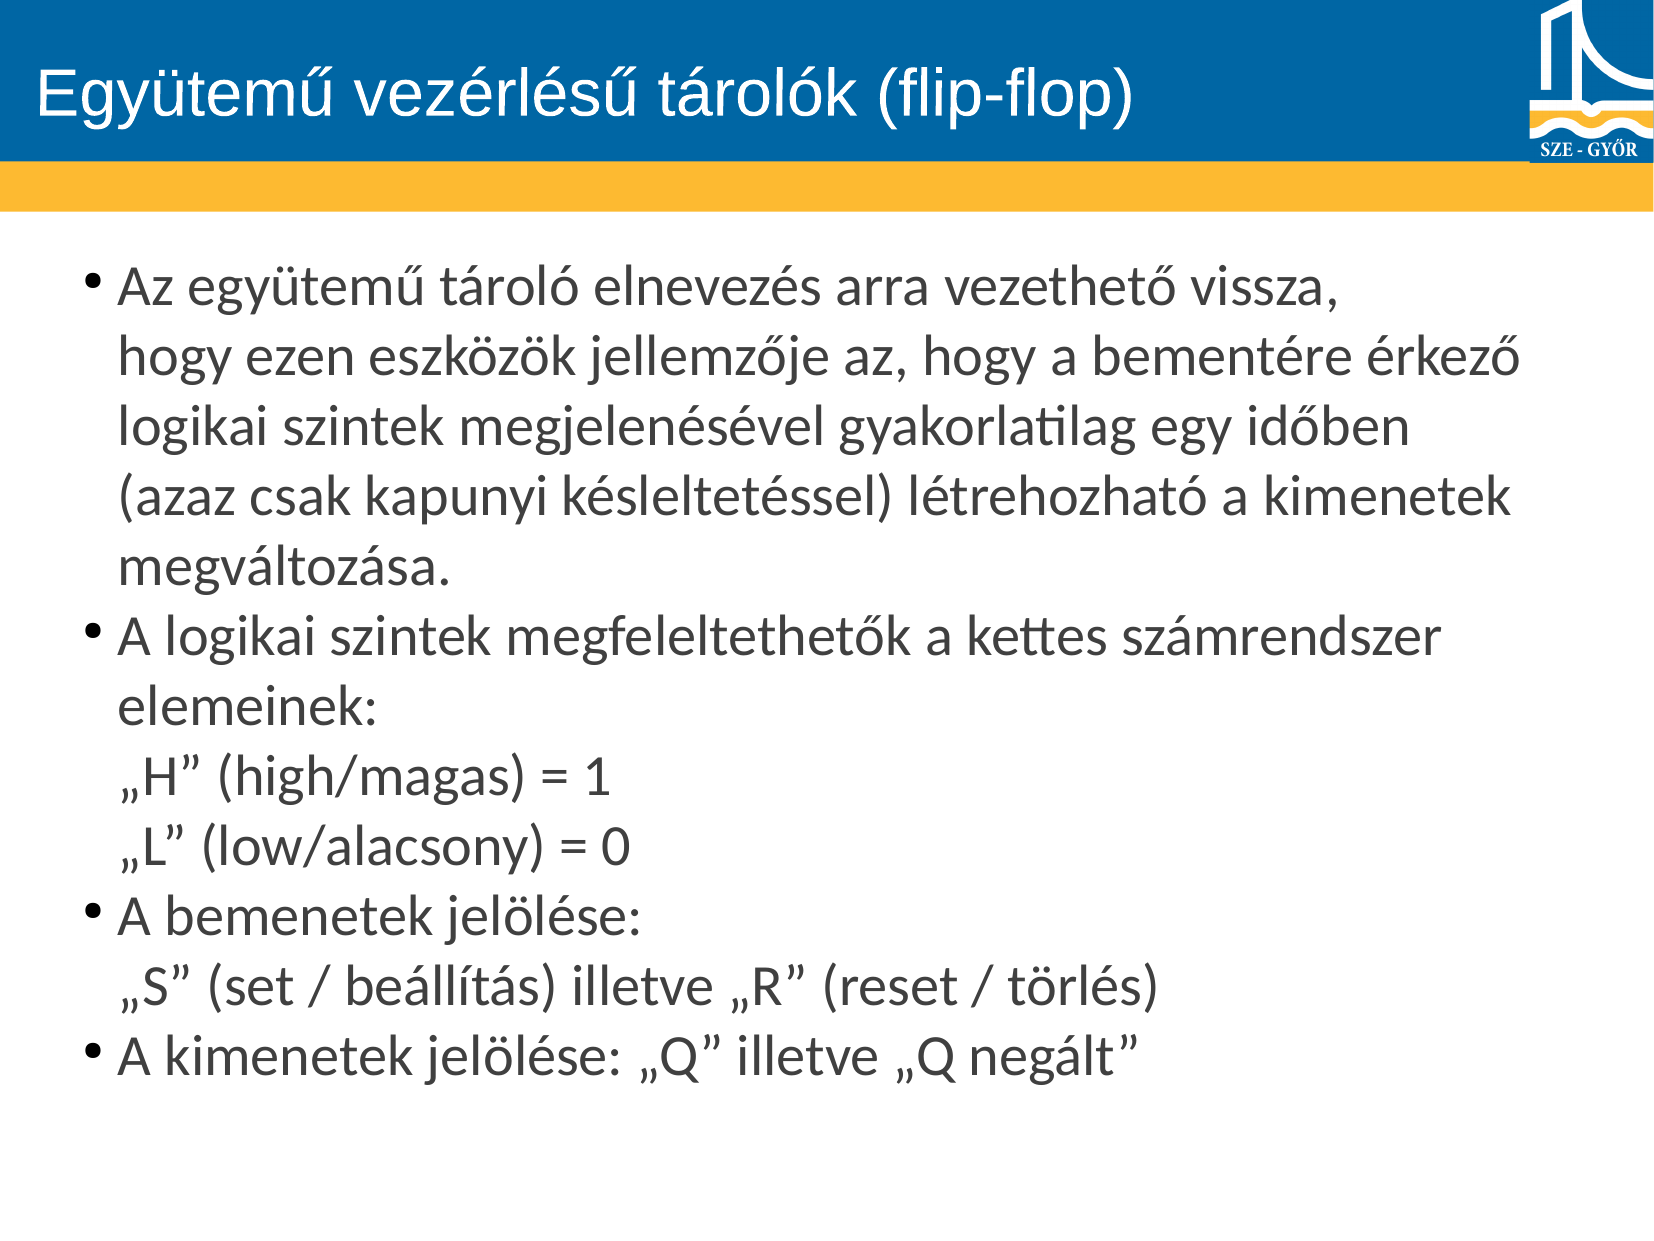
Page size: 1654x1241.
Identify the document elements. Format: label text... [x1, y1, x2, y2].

picture [1529, 0, 1654, 163]
text_box Az együtemű tároló elnevezés arra vezethető vissza, hogy ezen eszközök jellemzője az, hogy a bementére érkező logikai szintek megjelenésével gyakorlatilag egy időben (azaz csak kapunyi késleltetéssel) létrehozható a kimenetek megváltozása. A logikai szintek megfeleltethetők a kettes számrendszer elemeinek: „H” (high/magas) = 1 „L” (low/alacsony) = 0 A bemenetek jelölése: „S” (set / beállítás) illetve „R” (reset / törlés) A kimenetek jelölése: „Q” illetve „Q negált” [82, 247, 1571, 1198]
text_box Együtemű vezérlésű tárolók (flip-flop) [34, 48, 1524, 144]
